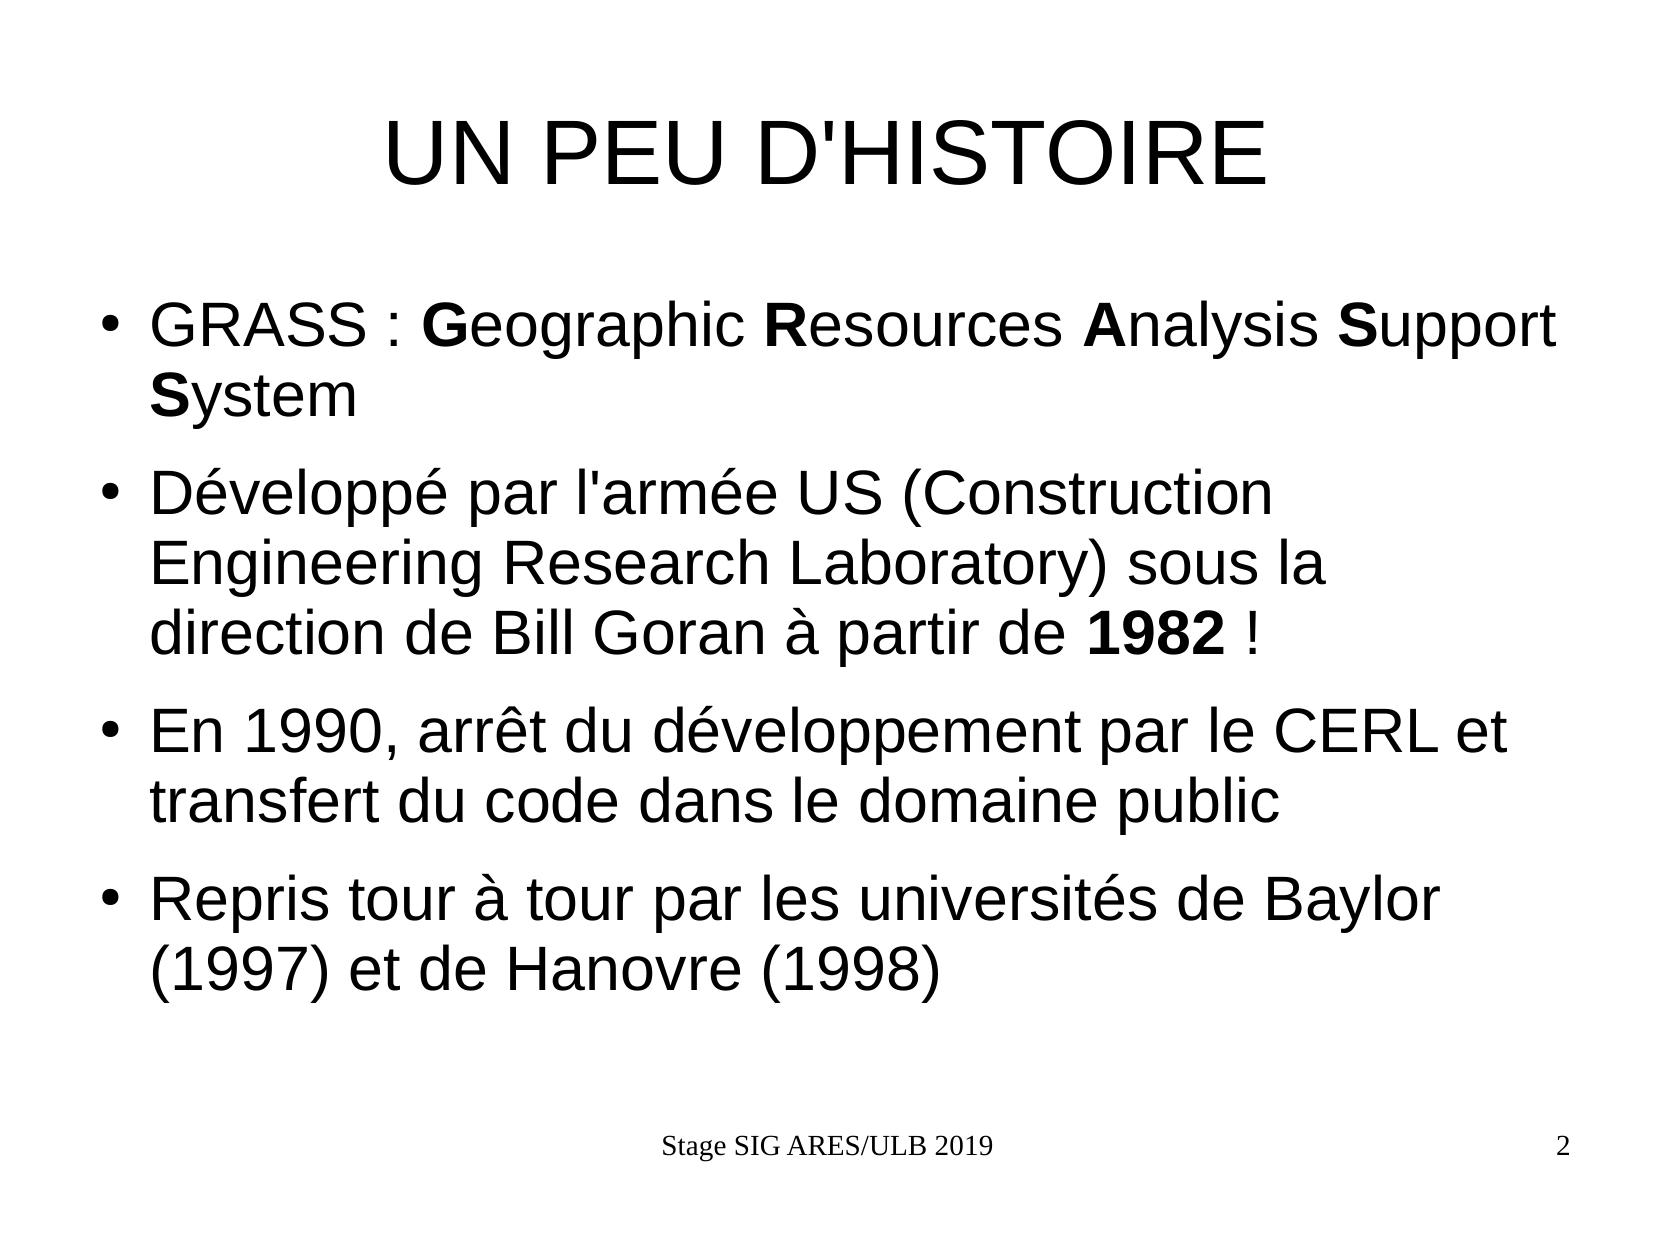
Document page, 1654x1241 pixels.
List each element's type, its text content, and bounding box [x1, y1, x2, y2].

list GRASS : Geographic Resources Analysis Support System Développé par l'armée US (Construction Engineering Research Laboratory) sous la direction de Bill Goran à partir de 1982 ! En 1990, arrêt du développement par le CERL et transfert du code dans le domaine public Repris tour à tour par les universités de Baylor (1997) et de Hanovre (1998) [82, 290, 1571, 1010]
title UN PEU D'HISTOIRE [82, 49, 1571, 257]
